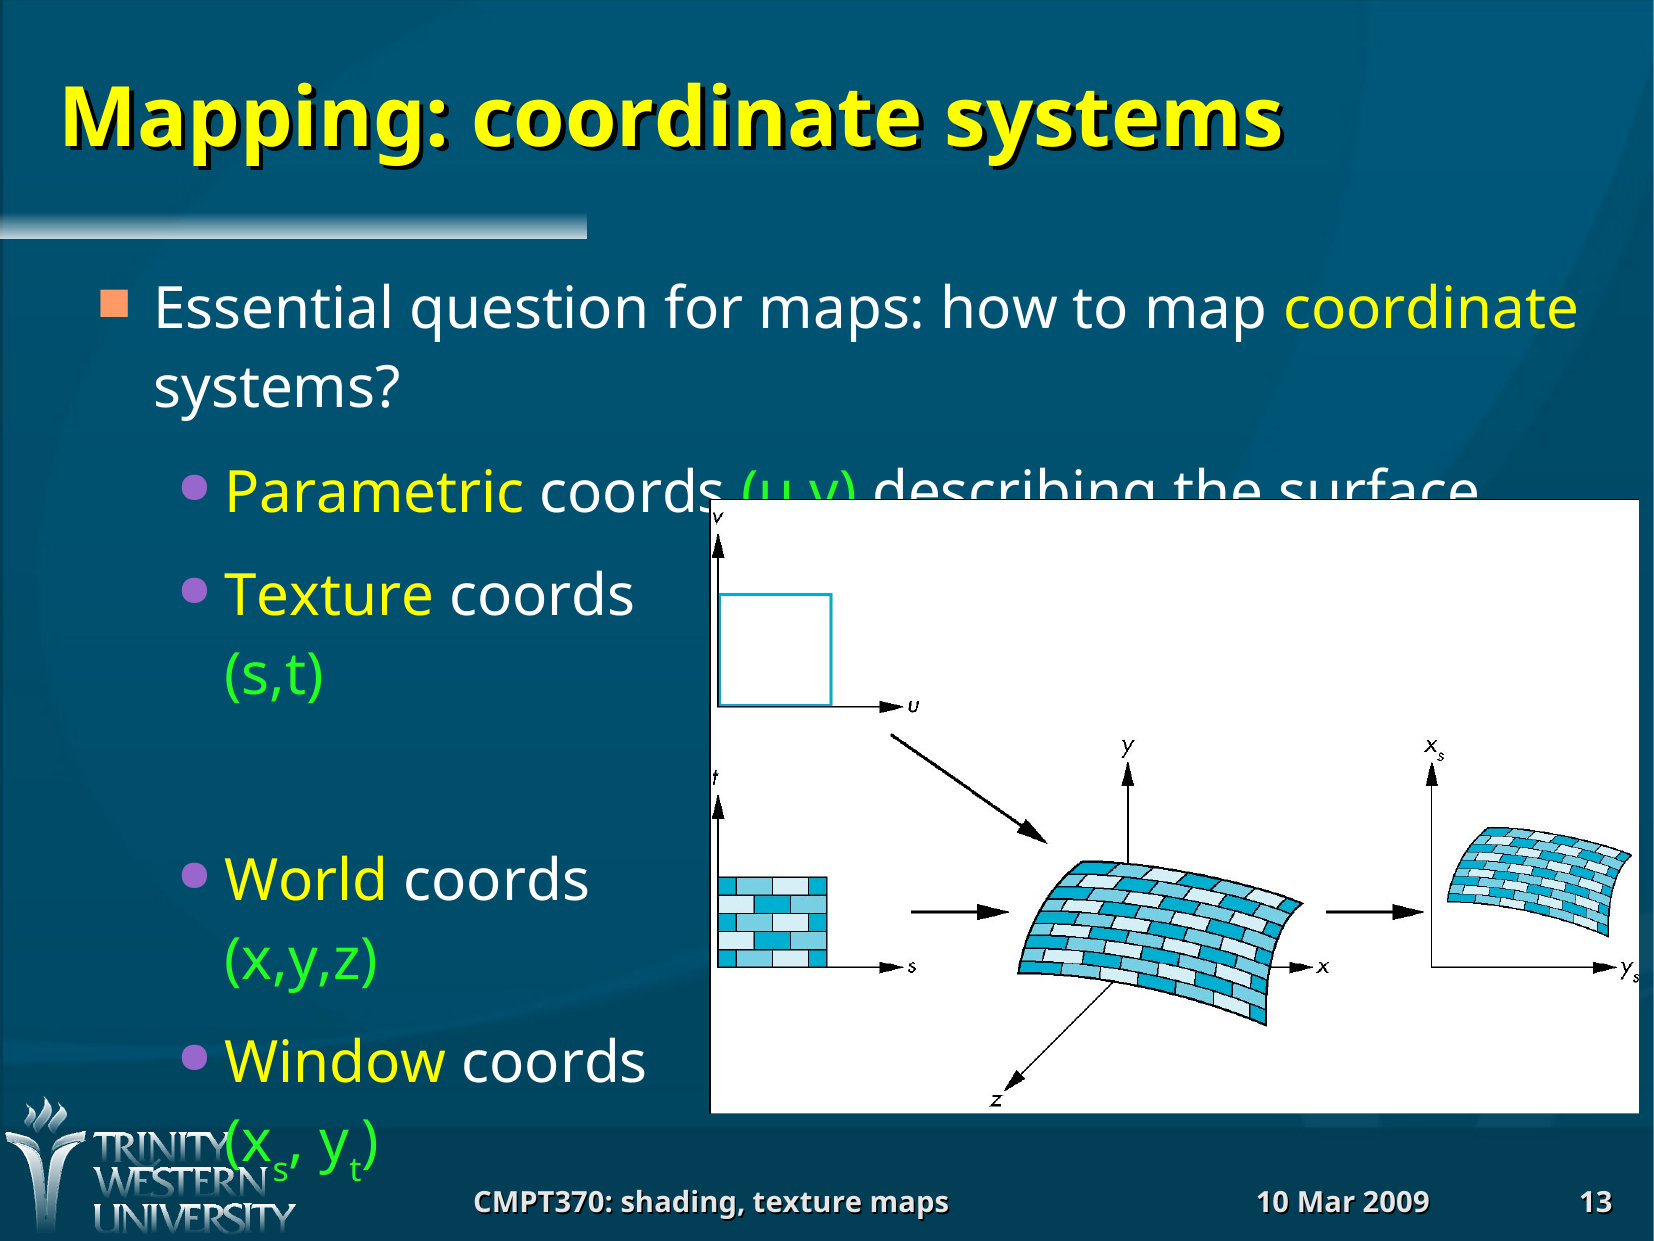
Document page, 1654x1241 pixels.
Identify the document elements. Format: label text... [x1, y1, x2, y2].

title Mapping: coordinate systems [59, 19, 1548, 208]
picture [38, 1227, 54, 1232]
picture [0, 233, 586, 238]
picture [0, 214, 586, 232]
picture [709, 499, 1654, 1126]
list Essential question for maps: how to map coordinate systems? Parametric coords (u,v) describing the surface Texture coords (s,t) World coords (x,y,z) Window coords (xs, yt) [82, 266, 1613, 1109]
